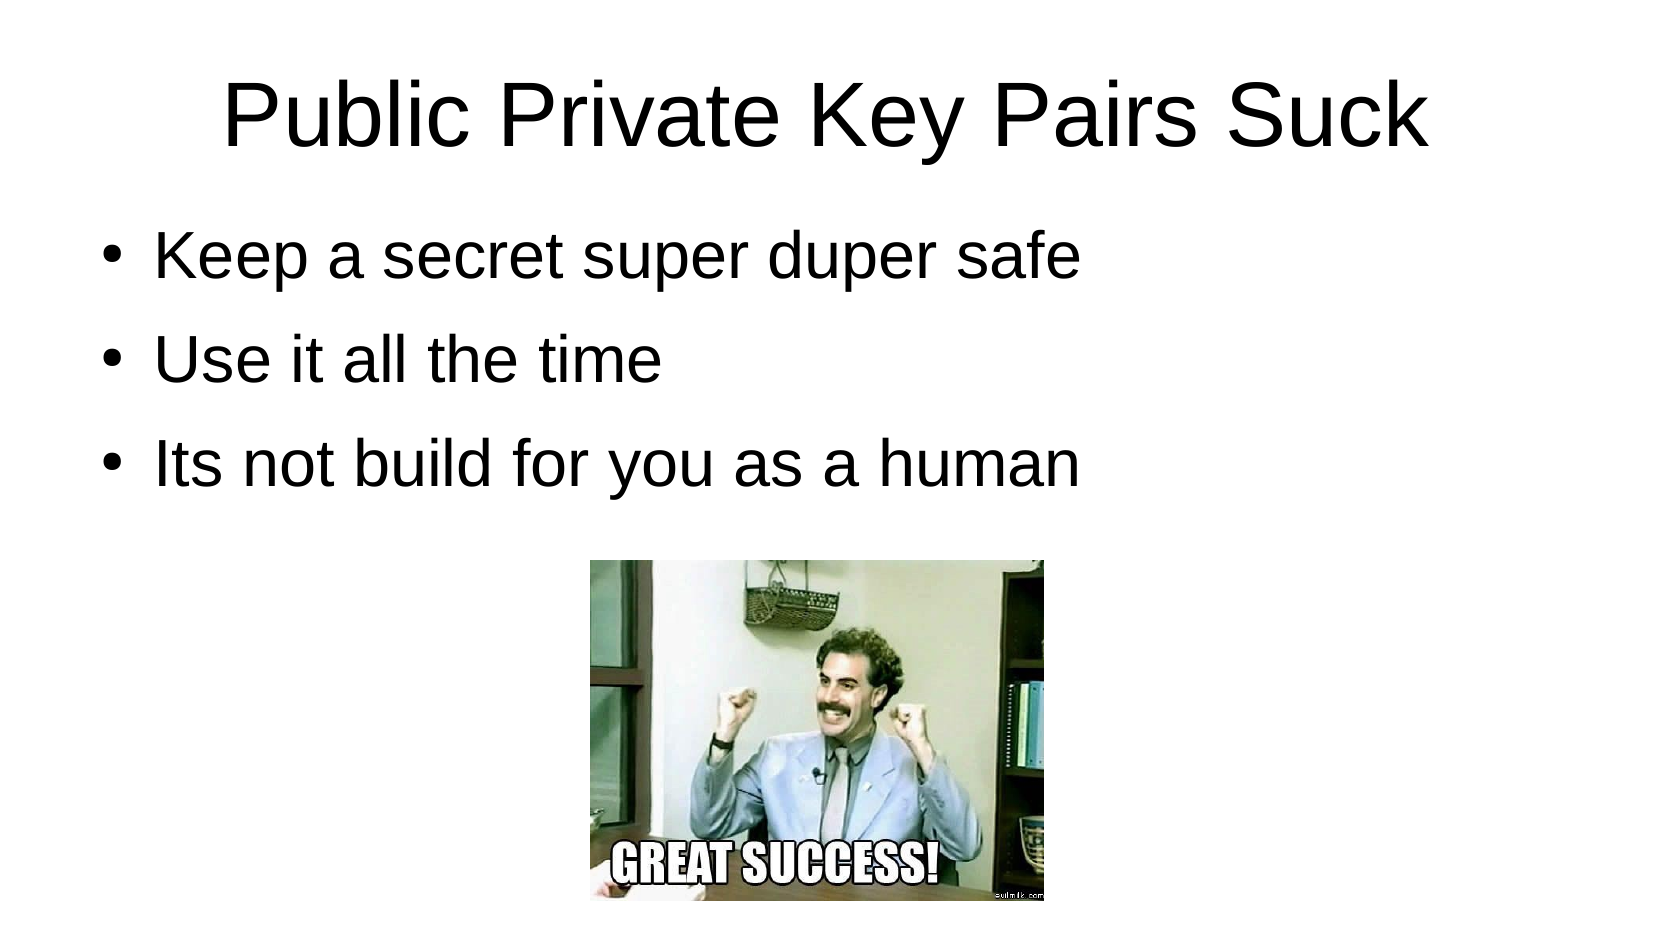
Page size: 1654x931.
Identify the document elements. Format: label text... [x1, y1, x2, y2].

list Keep a secret super duper safe Use it all the time Its not build for you as a human [82, 217, 1571, 758]
picture [590, 560, 1044, 901]
title Public Private Key Pairs Suck [82, 37, 1571, 193]
